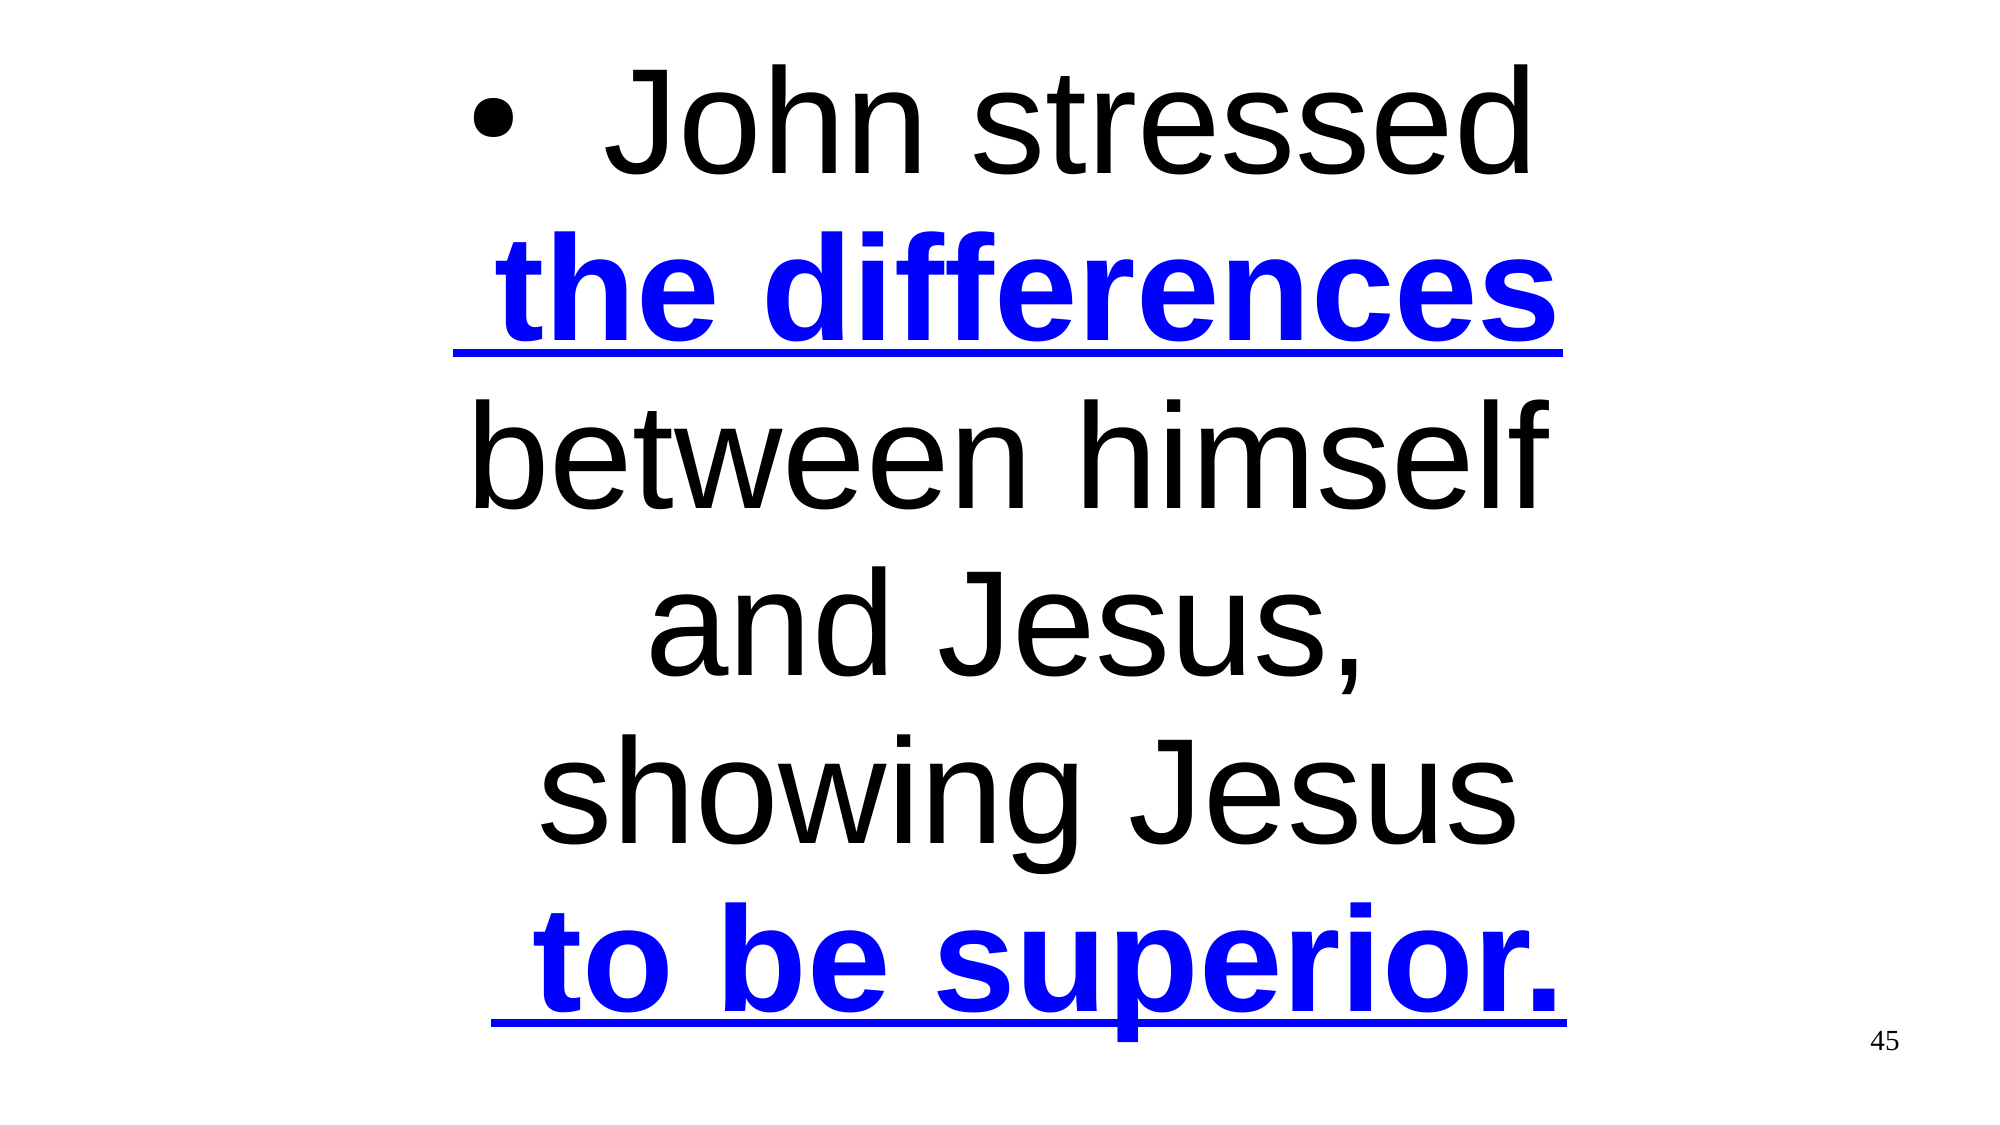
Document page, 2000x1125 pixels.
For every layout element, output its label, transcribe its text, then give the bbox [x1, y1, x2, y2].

list John stressed the differences between himself and Jesus, showing Jesus to be superior. [37, 37, 1951, 1088]
